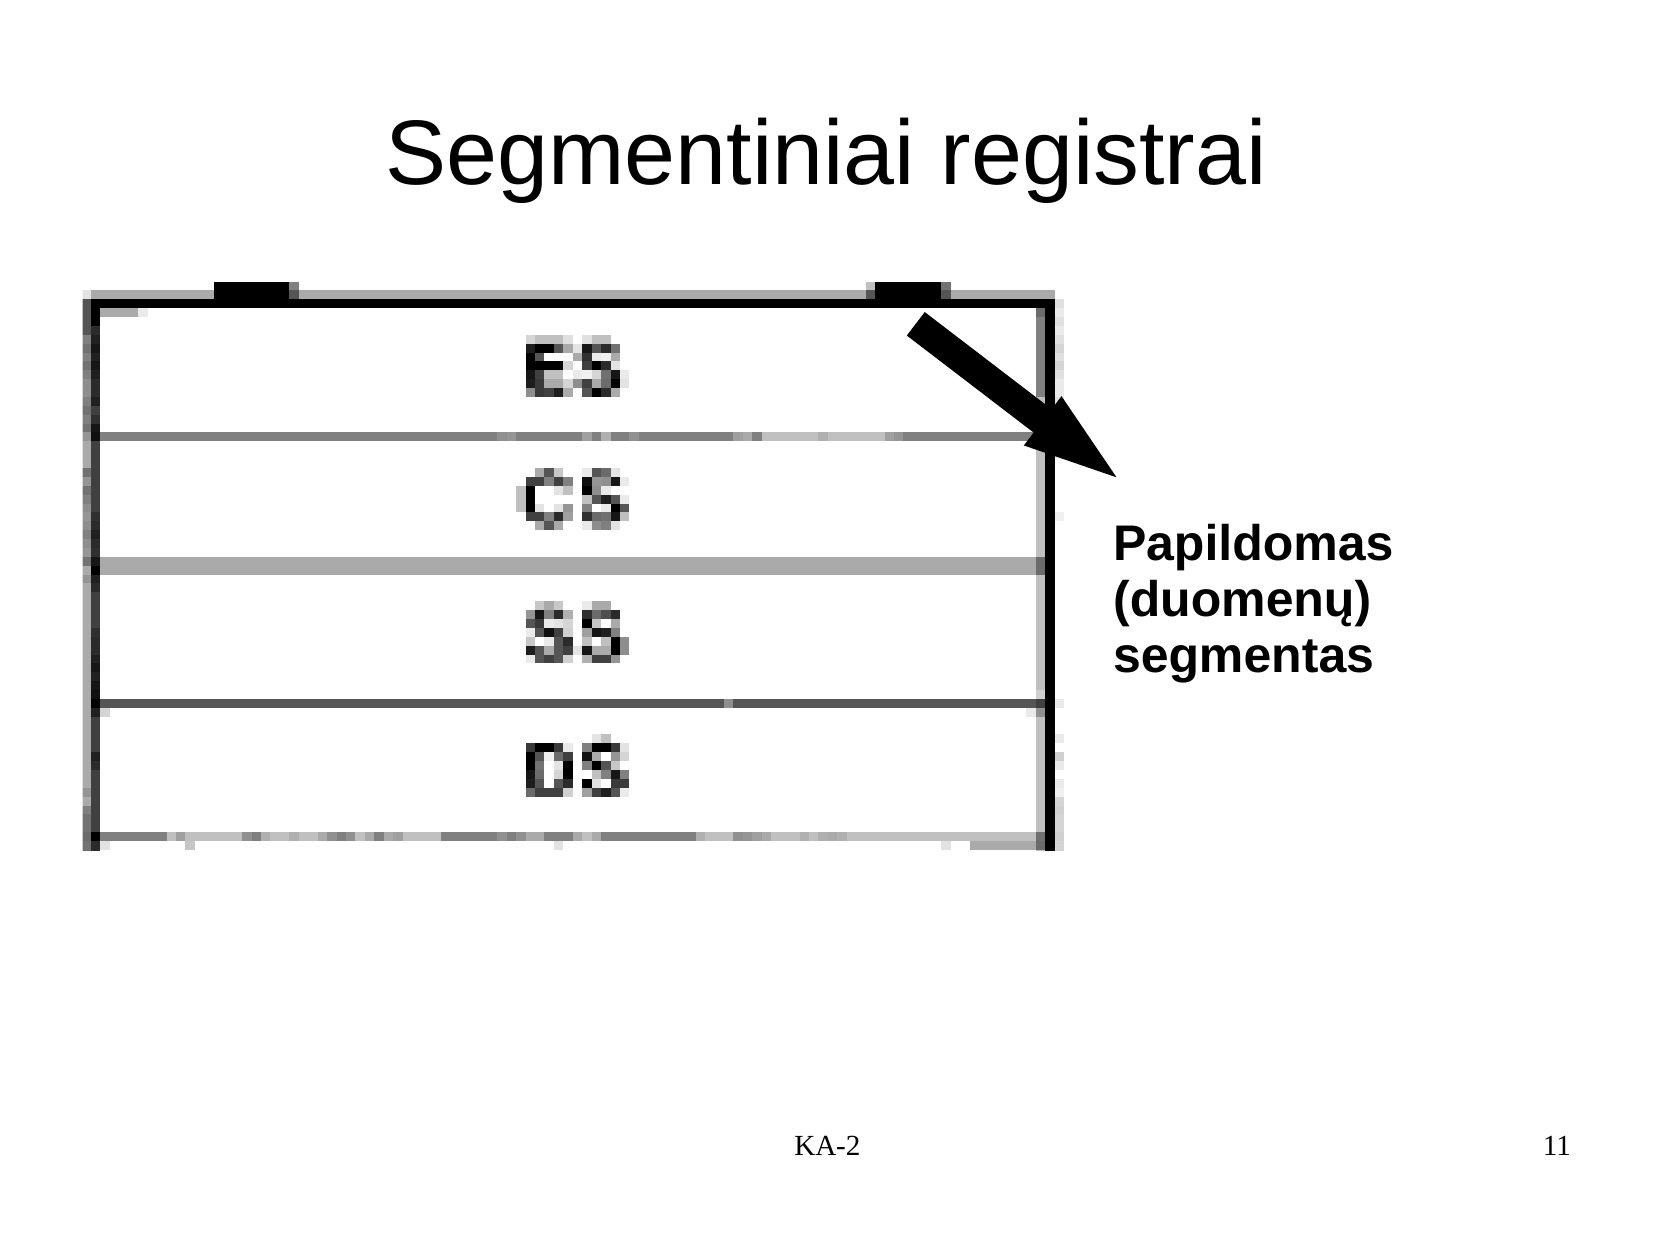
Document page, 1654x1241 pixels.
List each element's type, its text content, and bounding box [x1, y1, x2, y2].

picture [82, 282, 1074, 851]
title Segmentiniai registrai [82, 49, 1571, 257]
text_box Papildomas (duomenų) segmentas [1098, 507, 1630, 690]
